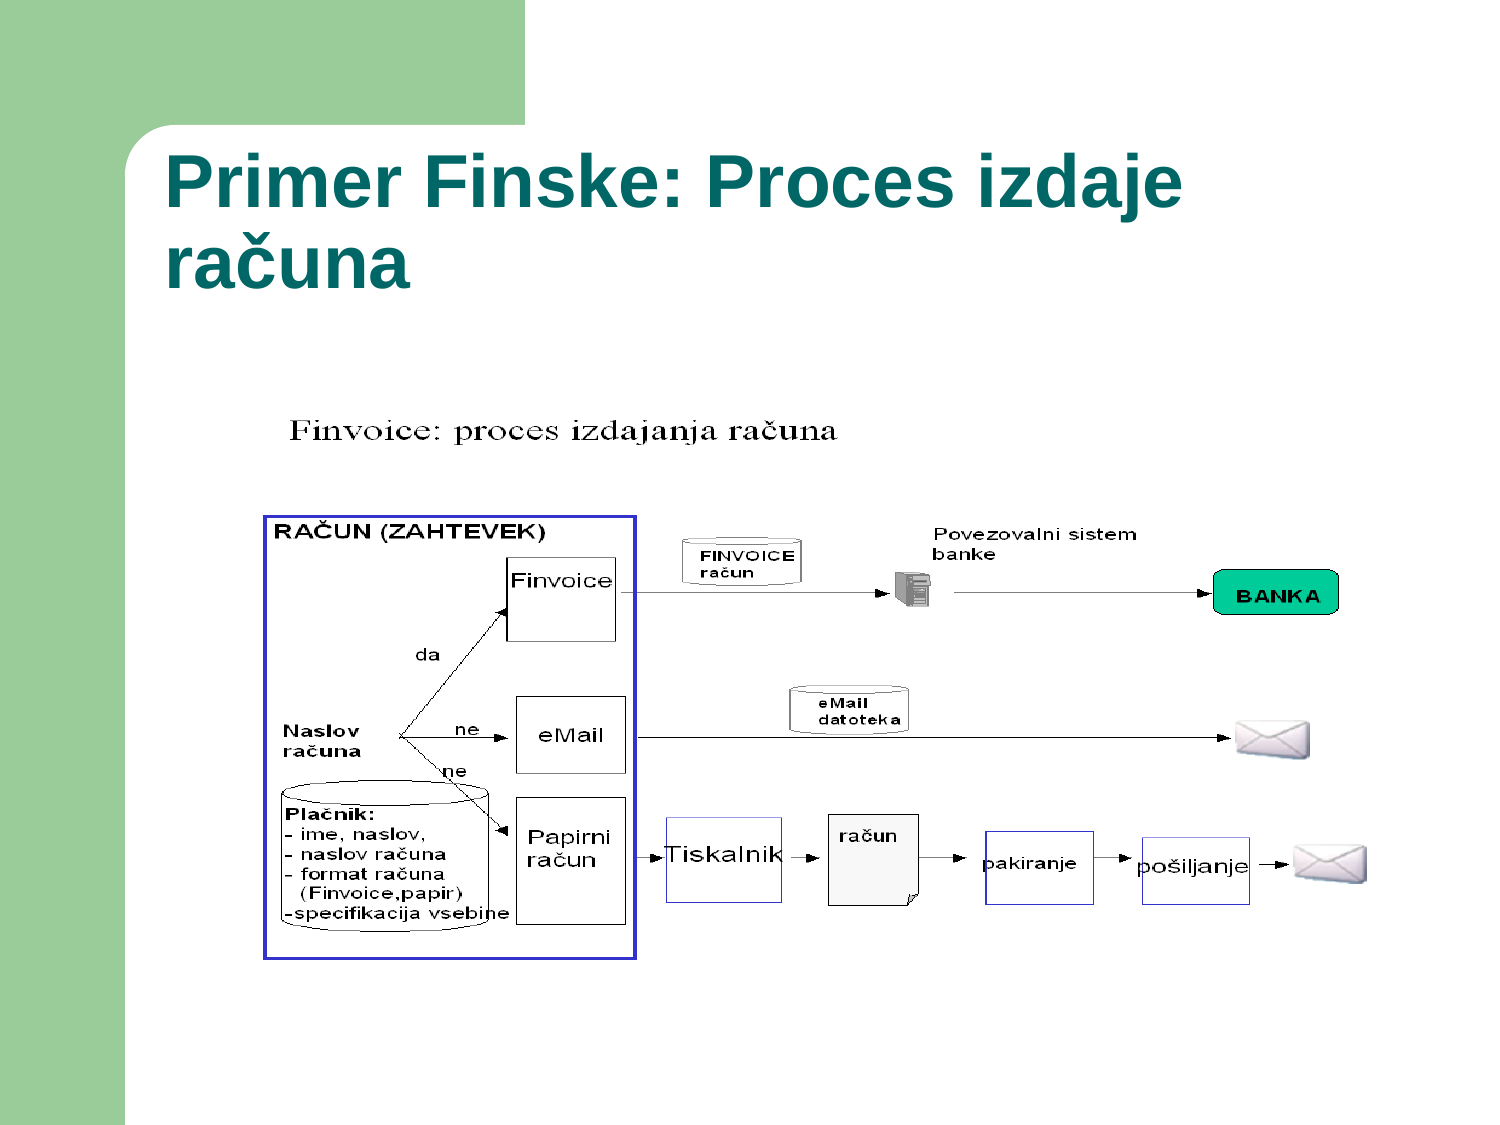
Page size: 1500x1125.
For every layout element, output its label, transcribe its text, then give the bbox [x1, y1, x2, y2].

title Primer Finske: Proces izdaje računa [149, 124, 1463, 313]
picture [162, 337, 1401, 976]
